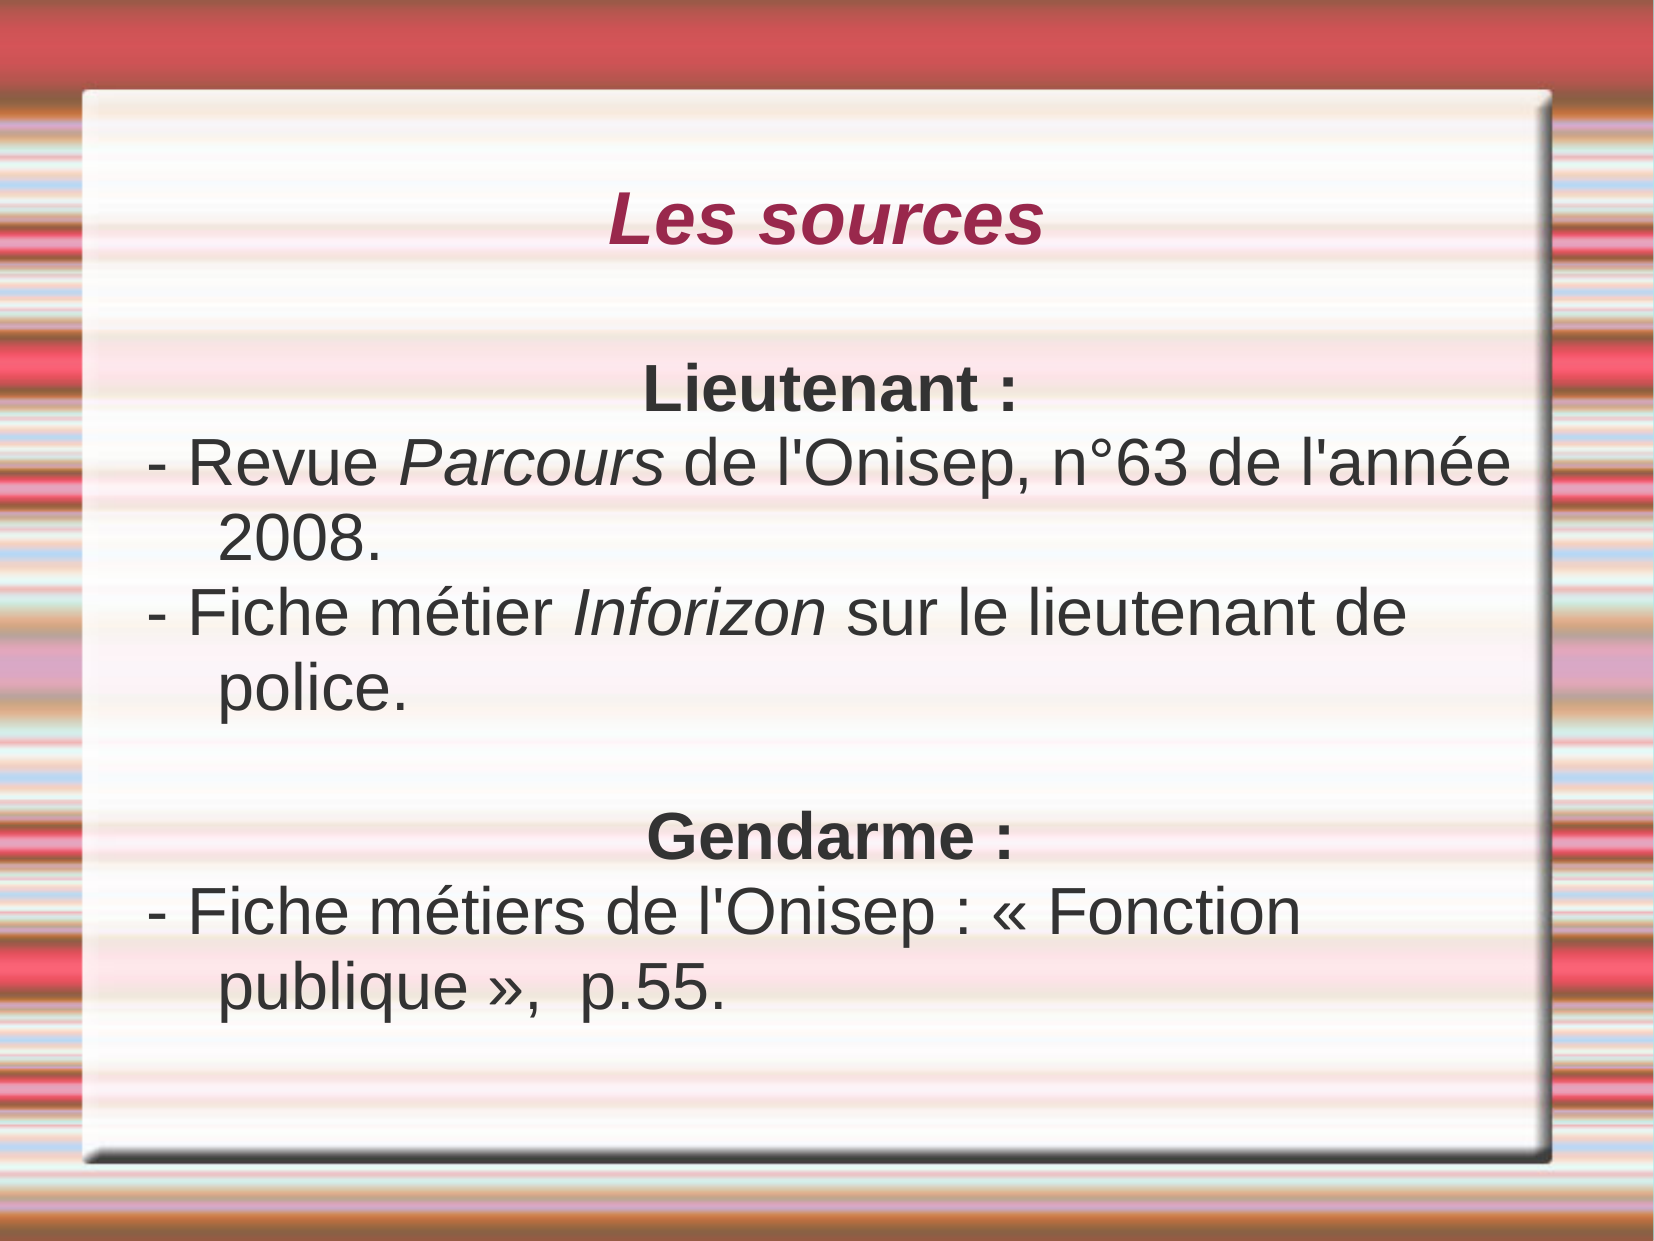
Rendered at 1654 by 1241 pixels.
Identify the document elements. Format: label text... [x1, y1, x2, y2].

title Les sources [121, 114, 1534, 322]
picture [0, 0, 1654, 1241]
list Lieutenant : - Revue Parcours de l'Onisep, n°63 de l'année 2008. - Fiche métier Inforizon sur le lieutenant de police. Gendarme : - Fiche métiers de l'Onisep : « Fonction publique », p.55. [134, 350, 1516, 1133]
